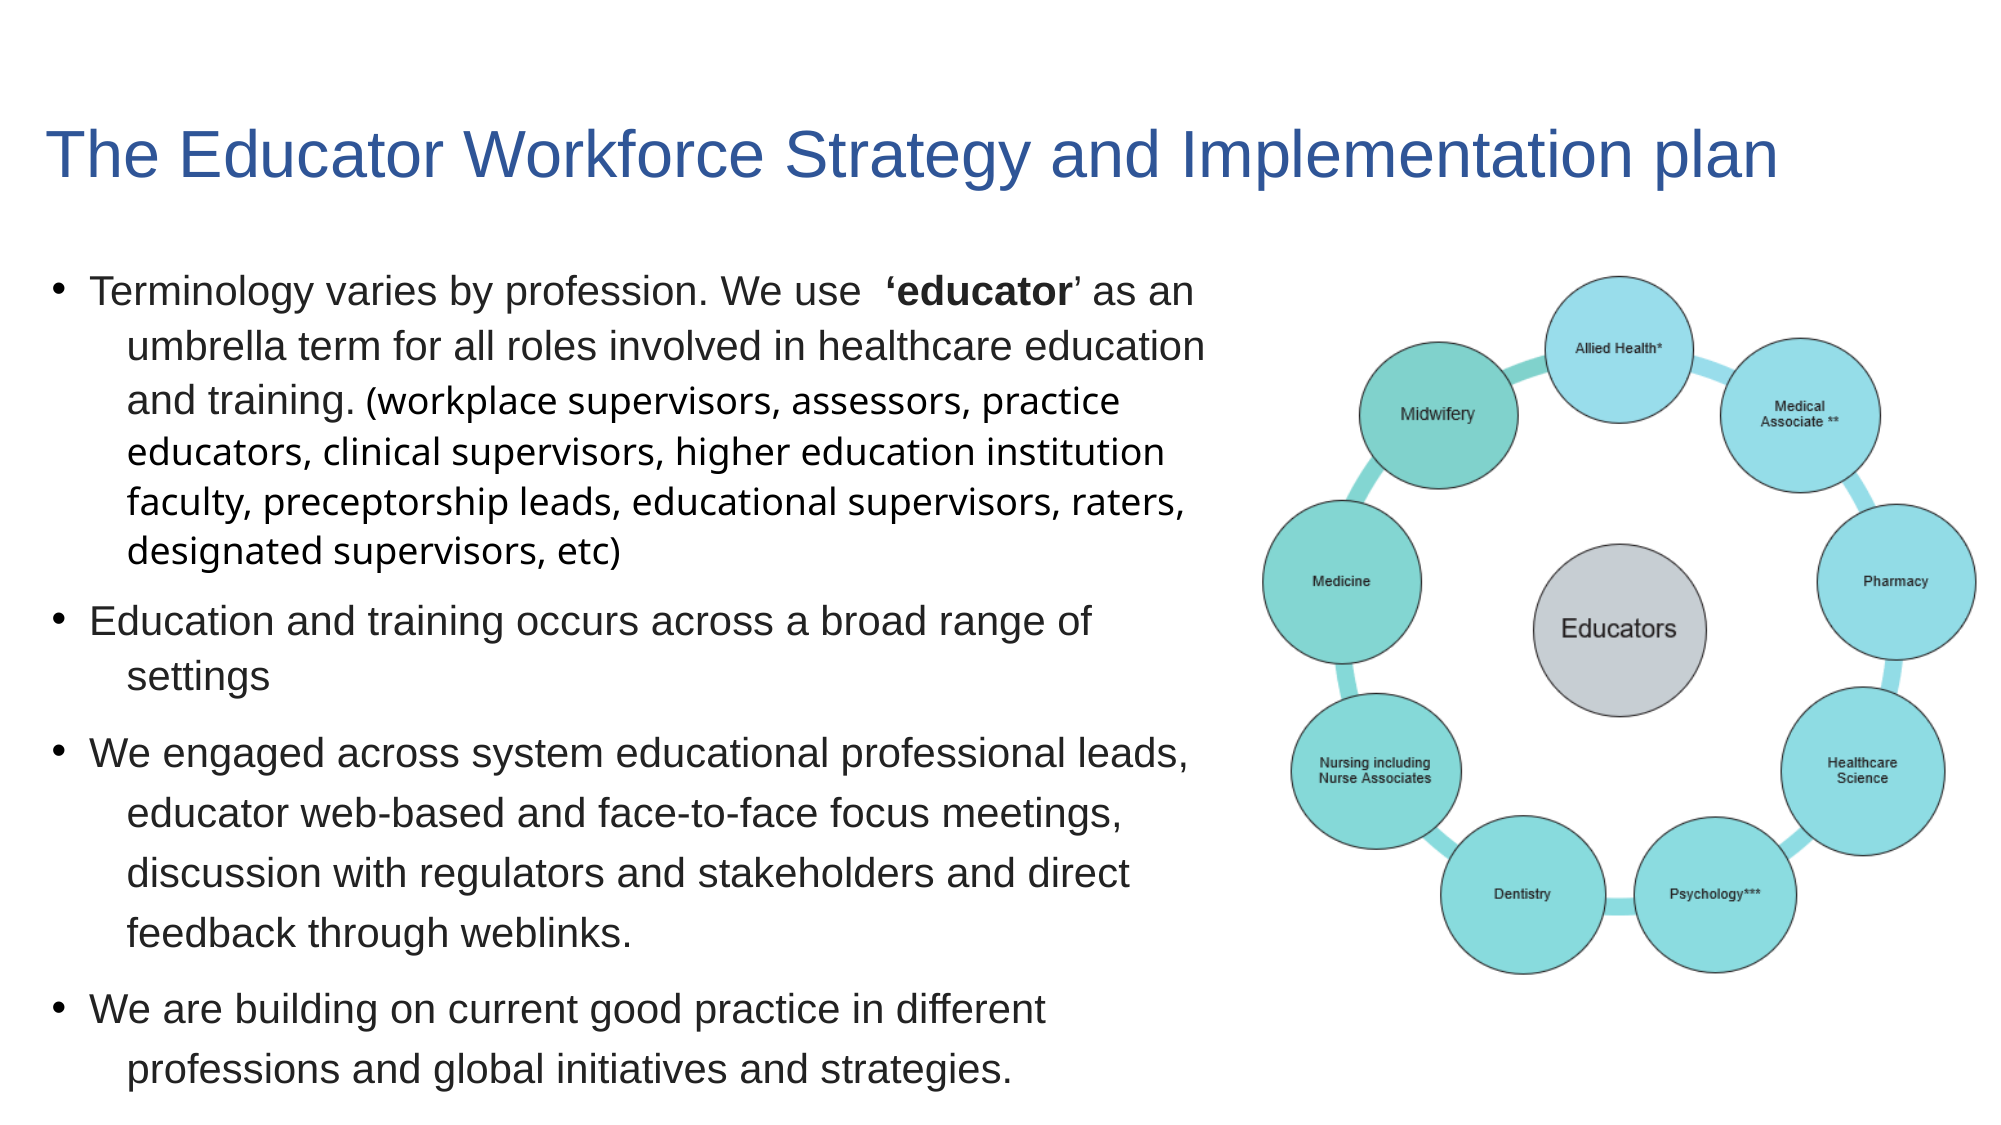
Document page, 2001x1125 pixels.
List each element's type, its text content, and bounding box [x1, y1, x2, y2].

text_box The Educator Workforce Strategy and Implementation plan [30, 51, 1926, 182]
list Terminology varies by profession. We use ‘educator’ as an umbrella term for all roles involved in healthcare education and training. (workplace supervisors, assessors, practice educators, clinical supervisors, higher education institution faculty, preceptorship leads, educational supervisors, raters, designated supervisors, etc) Education and training occurs across a broad range of settings We engaged across system educational professional leads, educator web-based and face-to-face focus meetings, discussion with regulators and stakeholders and direct feedback through weblinks. We are building on current good practice in different professions and global initiatives and strategies. [51, 258, 1244, 1100]
picture [1243, 258, 2000, 989]
